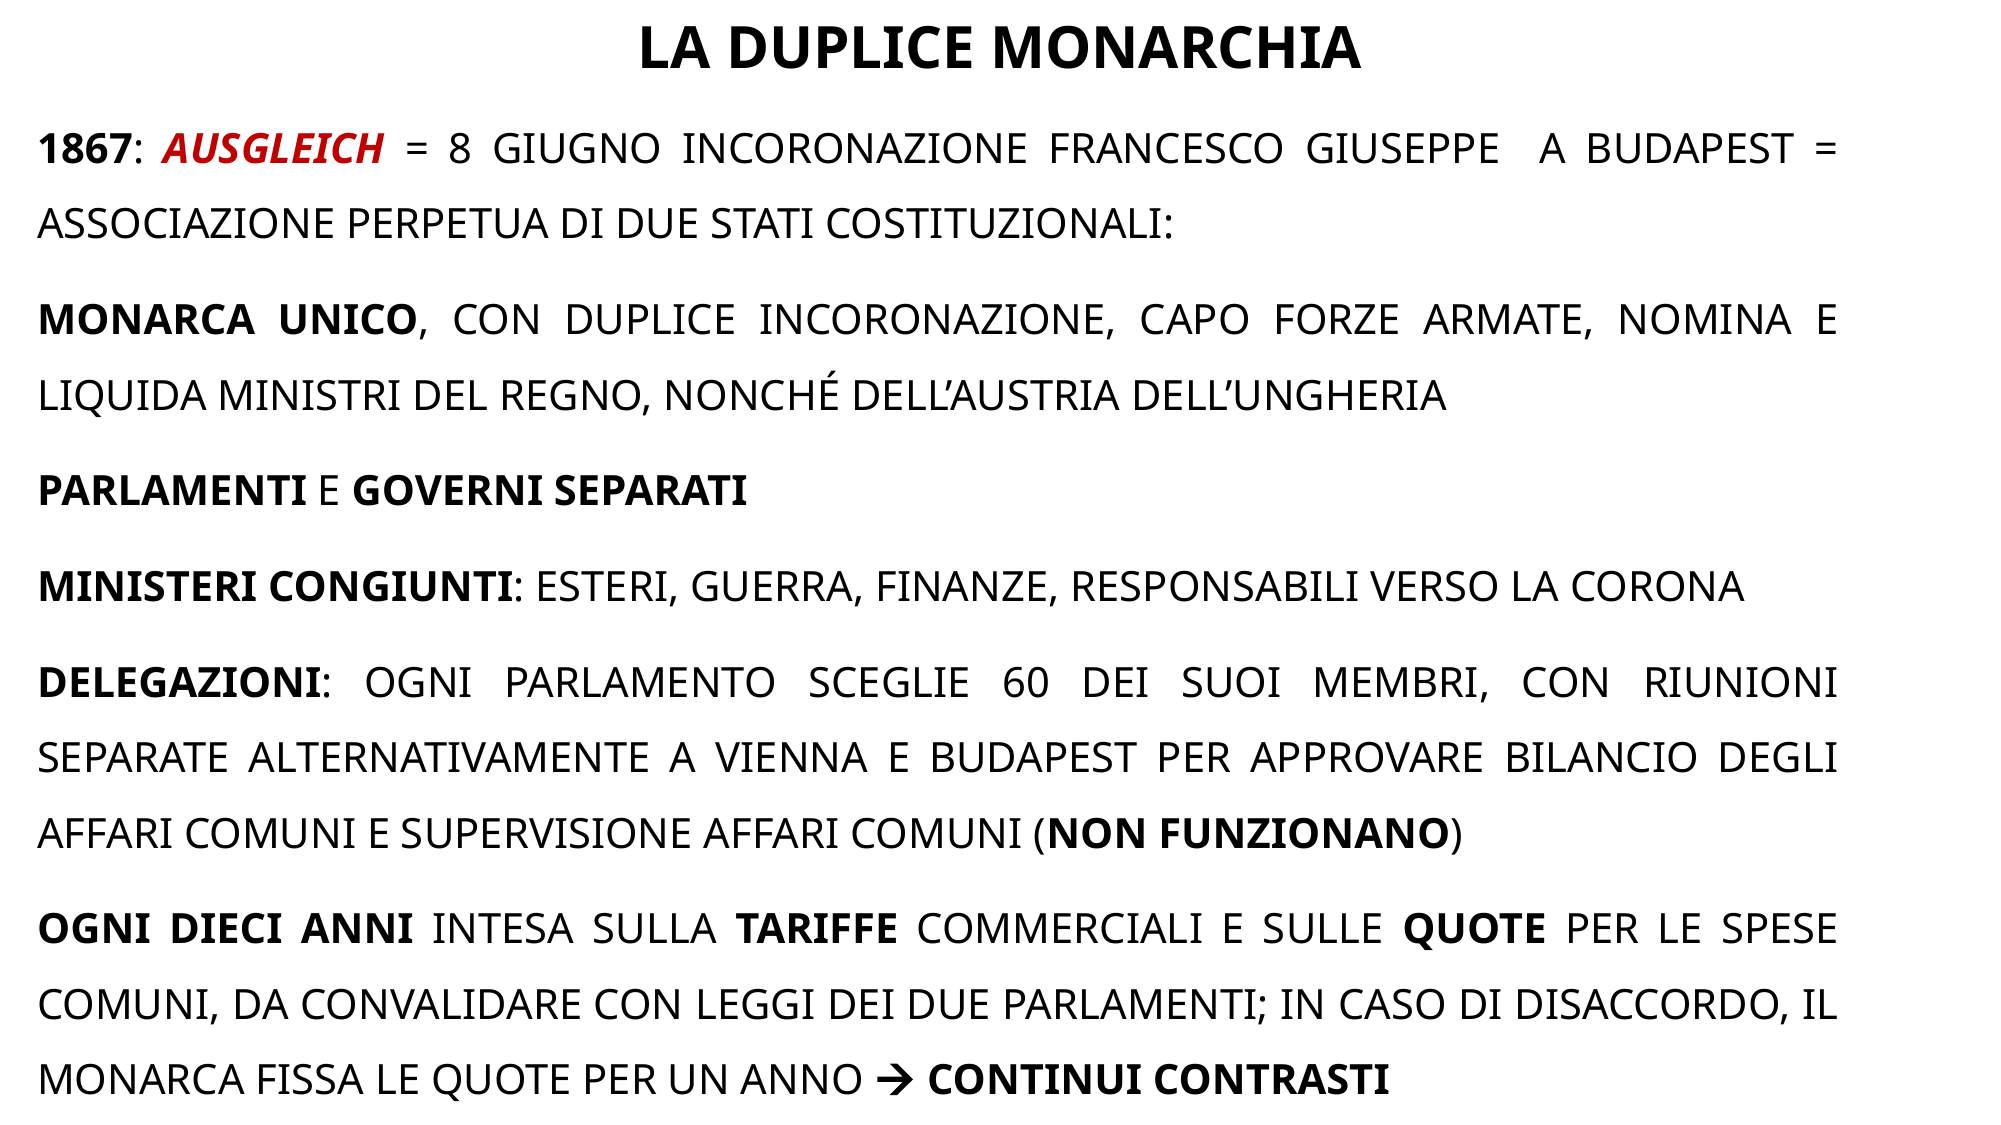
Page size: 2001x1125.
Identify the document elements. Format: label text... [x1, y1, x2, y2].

list 1867: AUSGLEICH = 8 giugno incoronazione FRANCESCO GIUSEPPE a Budapest = associazione perpetua di due Stati costituzionali: monarca unico, con duplice incoronazione, capo forze armate, nomina e liquida ministri del regno, nonché dell’AUSTRIA dell’UNGHERIA parlamenti e governi separati ministeri congiunti: esteri, guerra, finanze, responsabili verso la corona delegazioni: ogni parlamento sceglie 60 dei suoi membri, con riunioni separate alternativamente a Vienna e Budapest per approvare bilancio degli affari comuni e supervisione affari comuni (NON FUNZIONANO) ogni dieci anni intesa sulla tariffe commerciali e sulle quote per le spese comuni, da convalidare con leggi dei due parlamenti; in caso di disaccordo, il monarca fissa le quote per un anno  CONTINUI CONTRASTI [22, 89, 1863, 1125]
title LA DUPLICE MONARCHIA [137, 9, 1863, 89]
